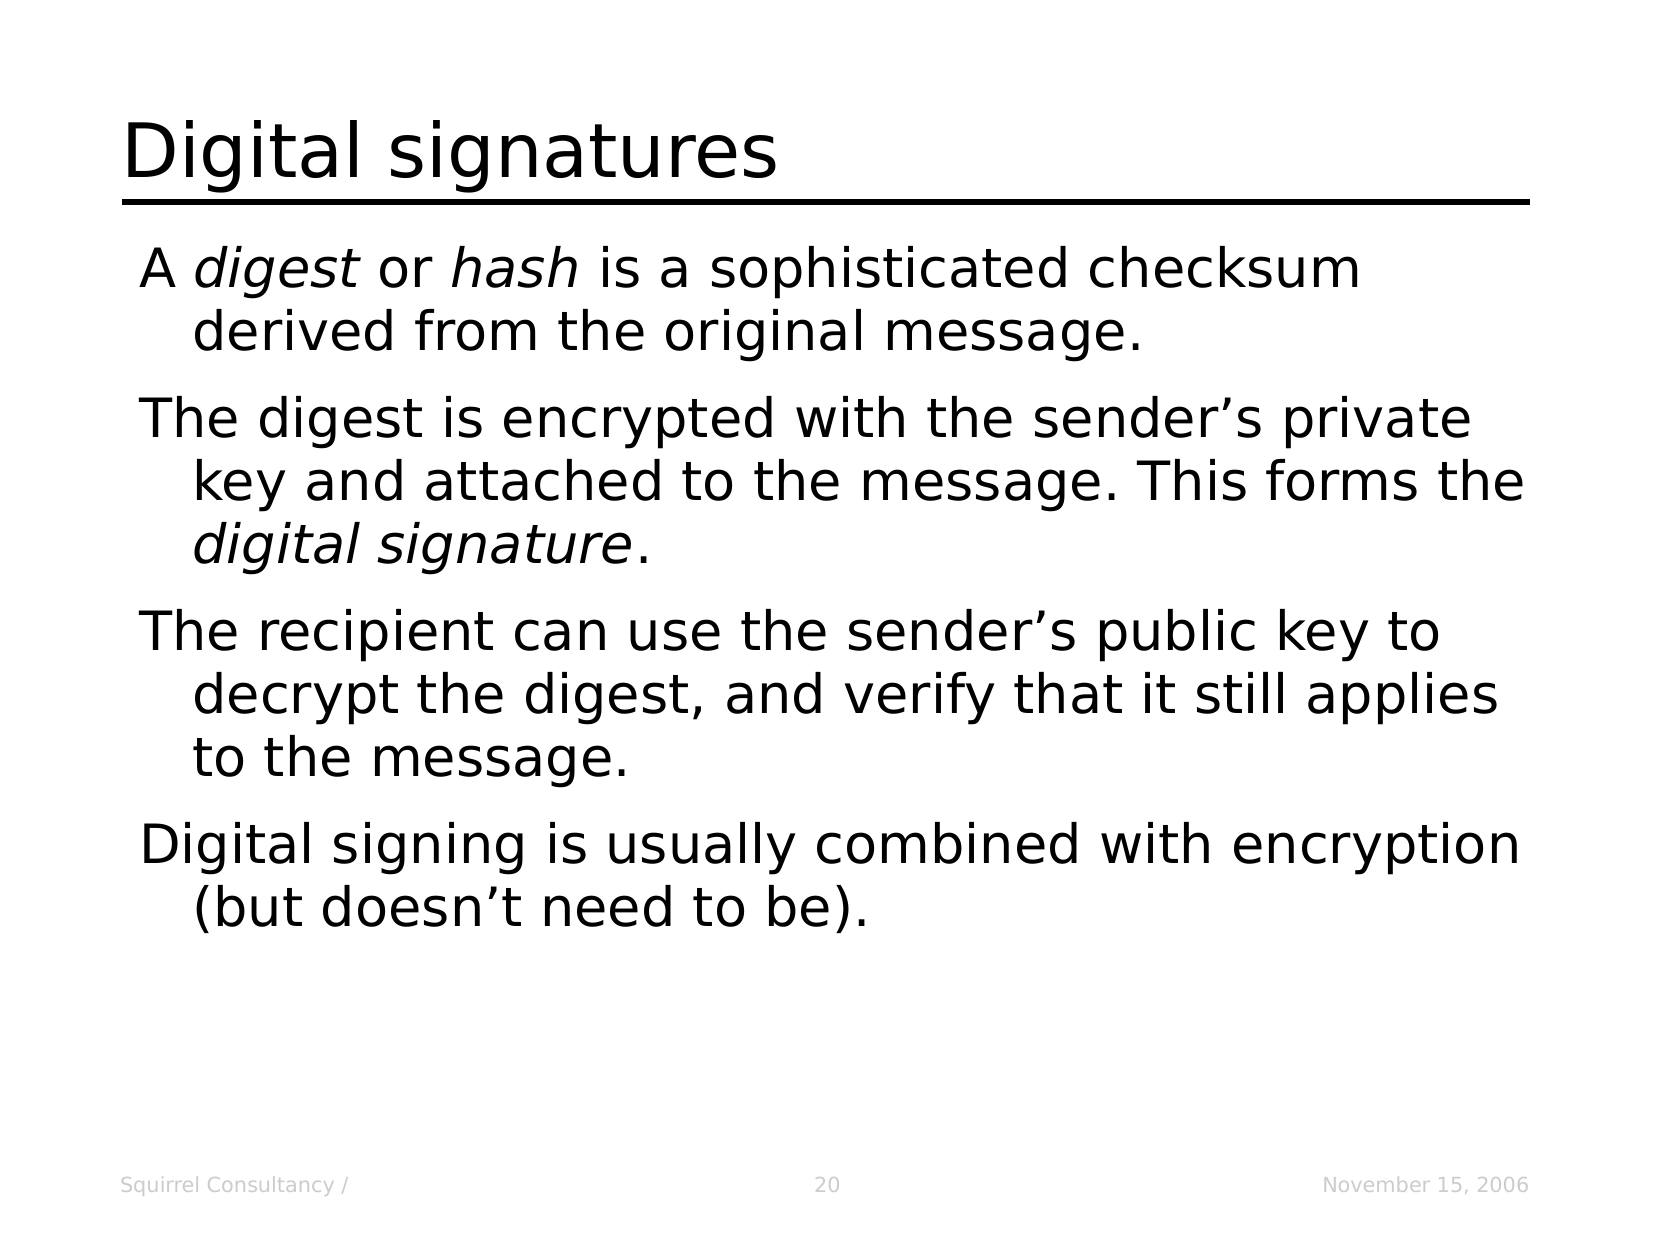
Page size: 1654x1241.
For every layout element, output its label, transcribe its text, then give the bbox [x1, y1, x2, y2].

title Digital signatures [121, 102, 1534, 200]
list A digest or hash is a sophisticated checksum derived from the original message. The digest is encrypted with the sender’s private key and attached to the message. This forms the digital signature. The recipient can use the sender’s public key to decrypt the digest, and verify that it still applies to the message. Digital signing is usually combined with encryption (but doesn’t need to be). [121, 237, 1534, 1141]
